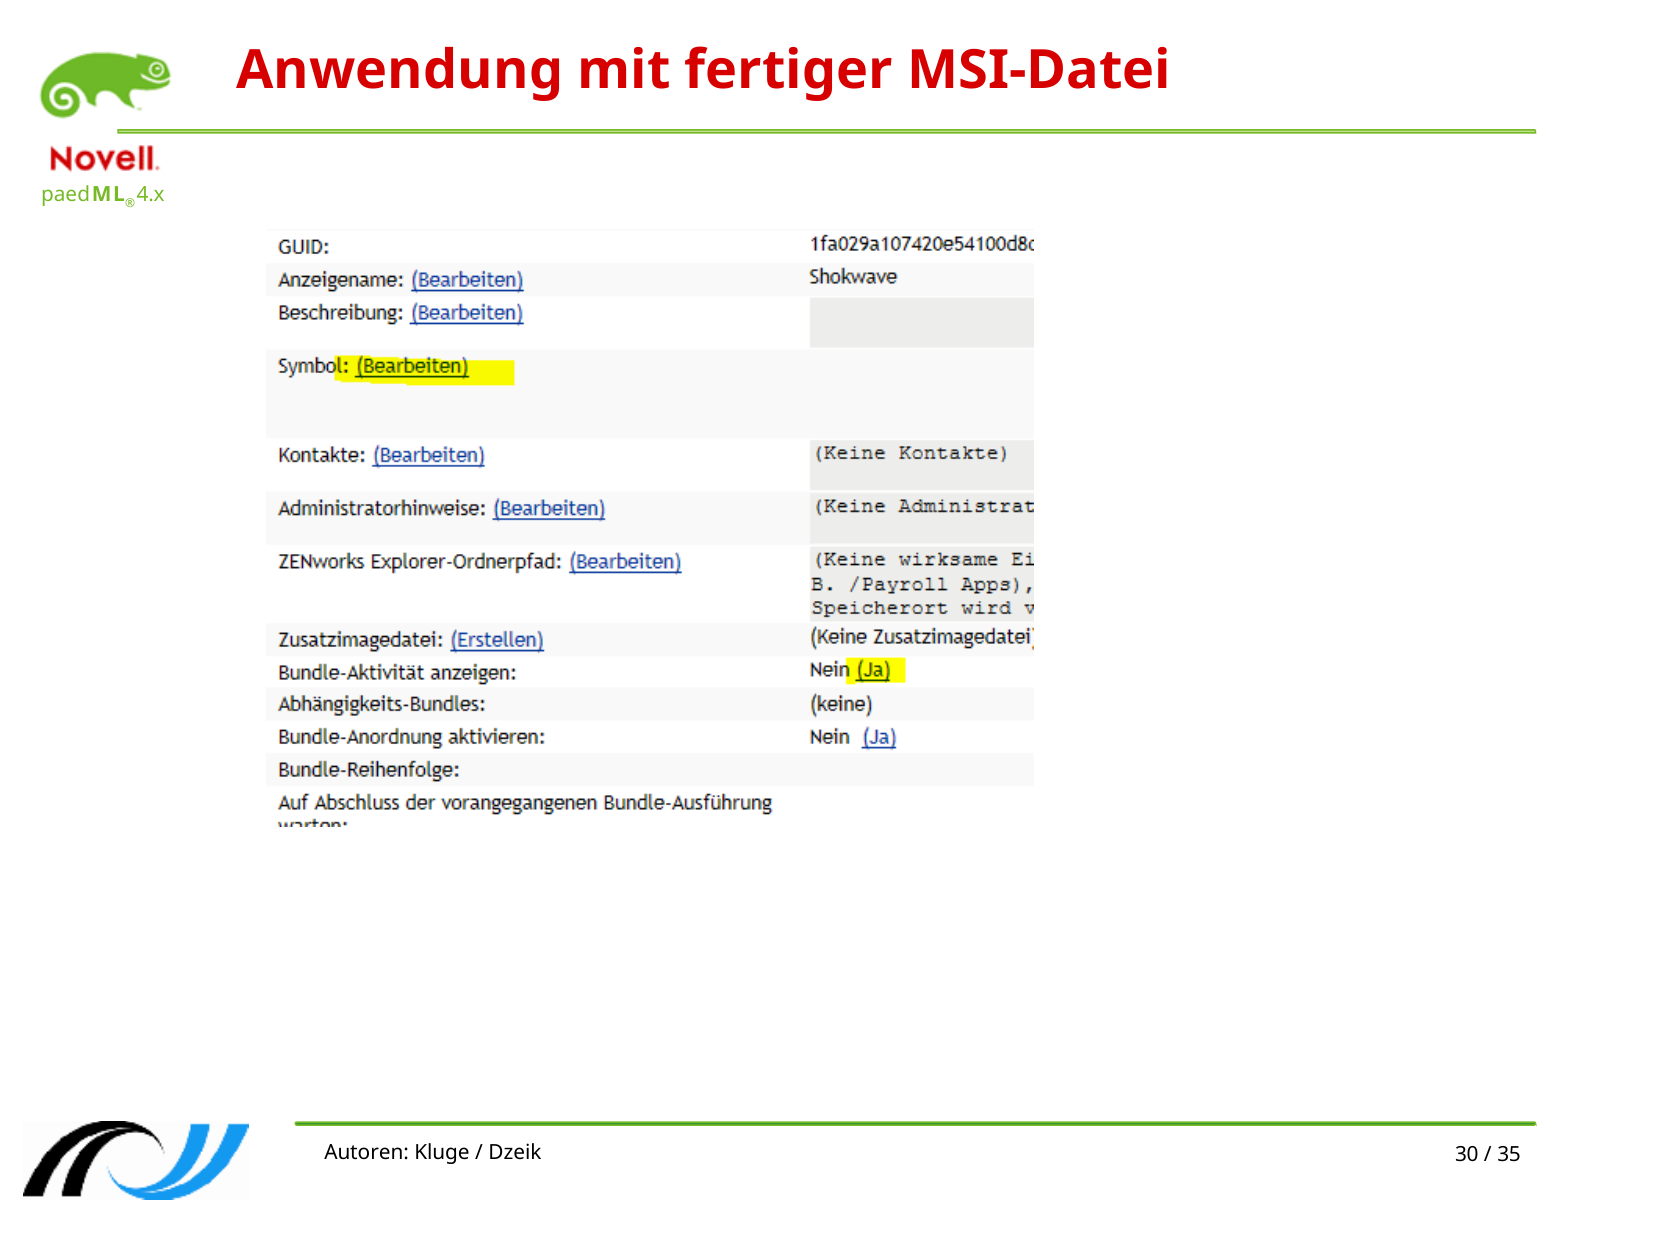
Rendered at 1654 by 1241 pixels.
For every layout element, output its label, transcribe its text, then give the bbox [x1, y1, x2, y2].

picture [266, 229, 1034, 827]
picture [26, 35, 184, 193]
title Anwendung mit fertiger MSI-Datei [236, 17, 1536, 119]
picture [23, 1121, 249, 1200]
